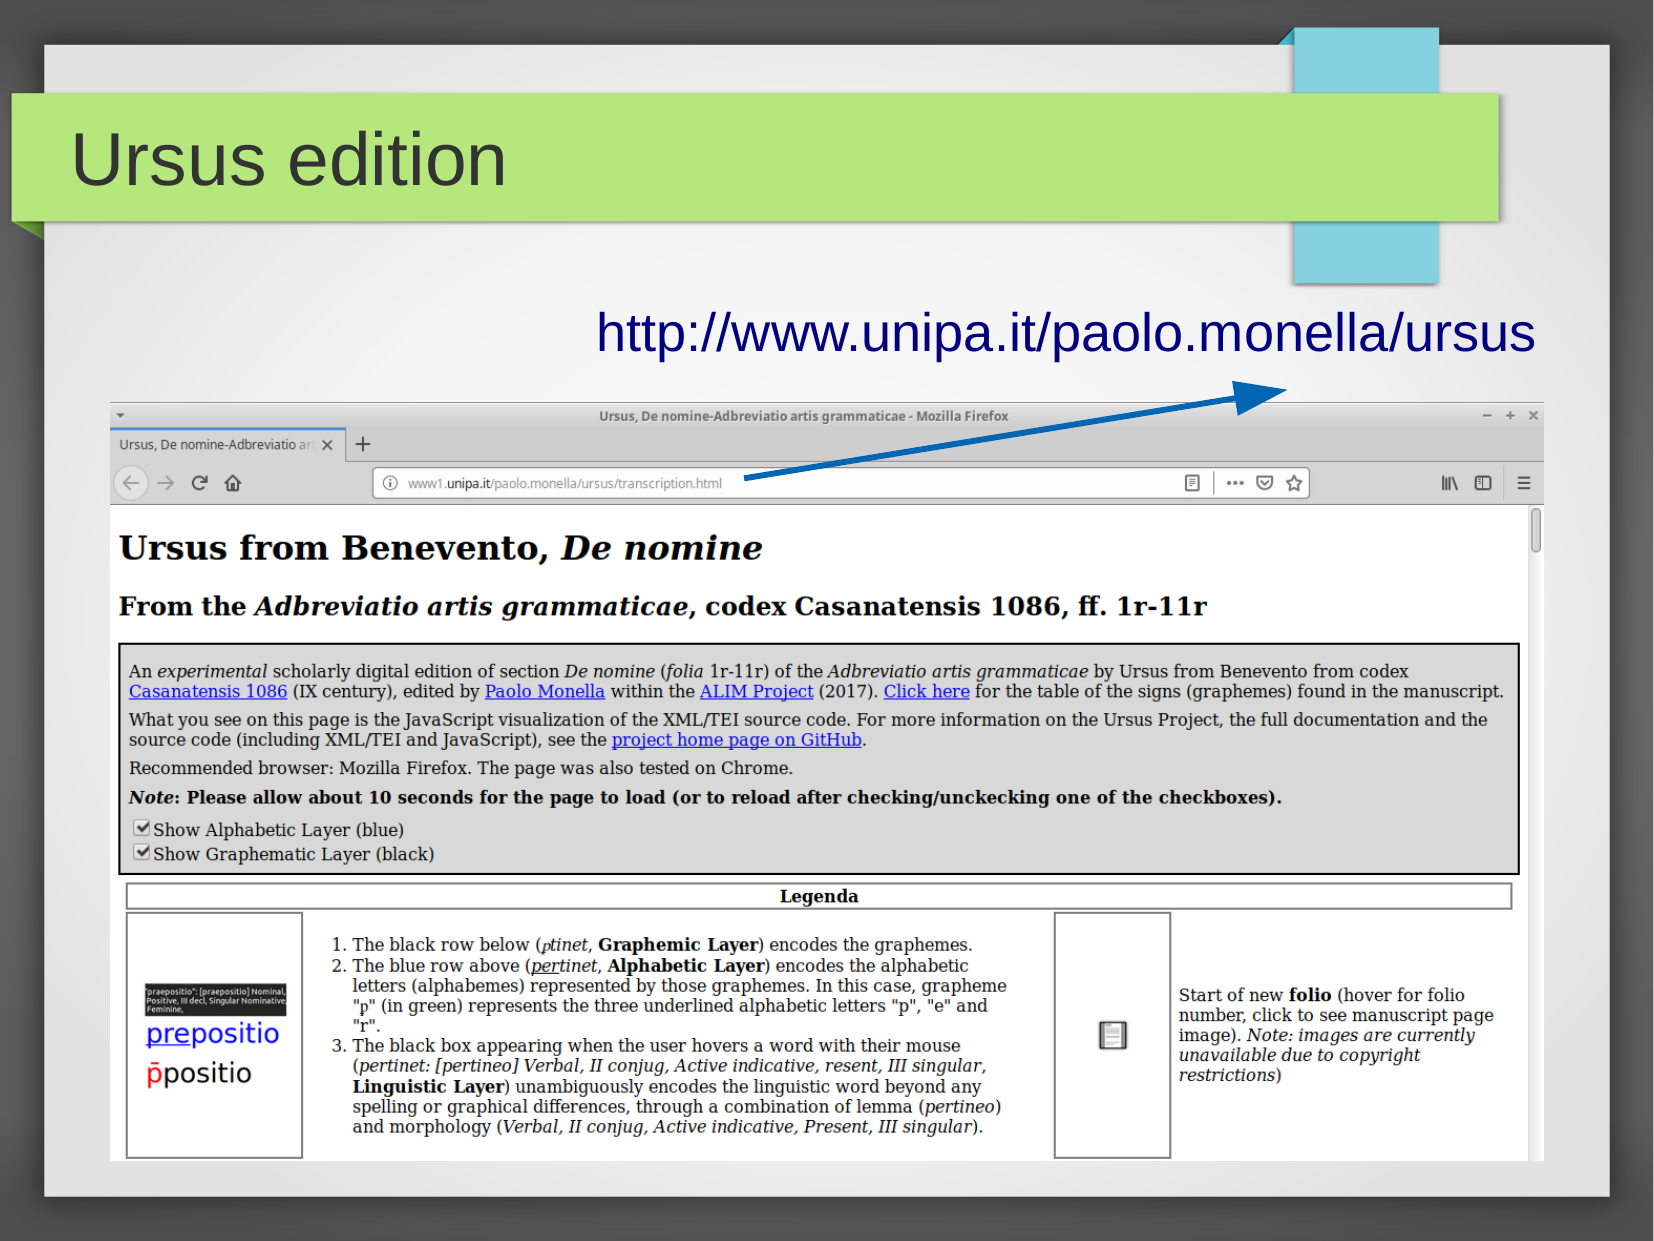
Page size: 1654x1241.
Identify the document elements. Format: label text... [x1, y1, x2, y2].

title Ursus edition [70, 106, 1229, 213]
picture [0, 0, 1654, 1241]
list http://www.unipa.it/paolo.monella/ursus [596, 302, 1565, 384]
